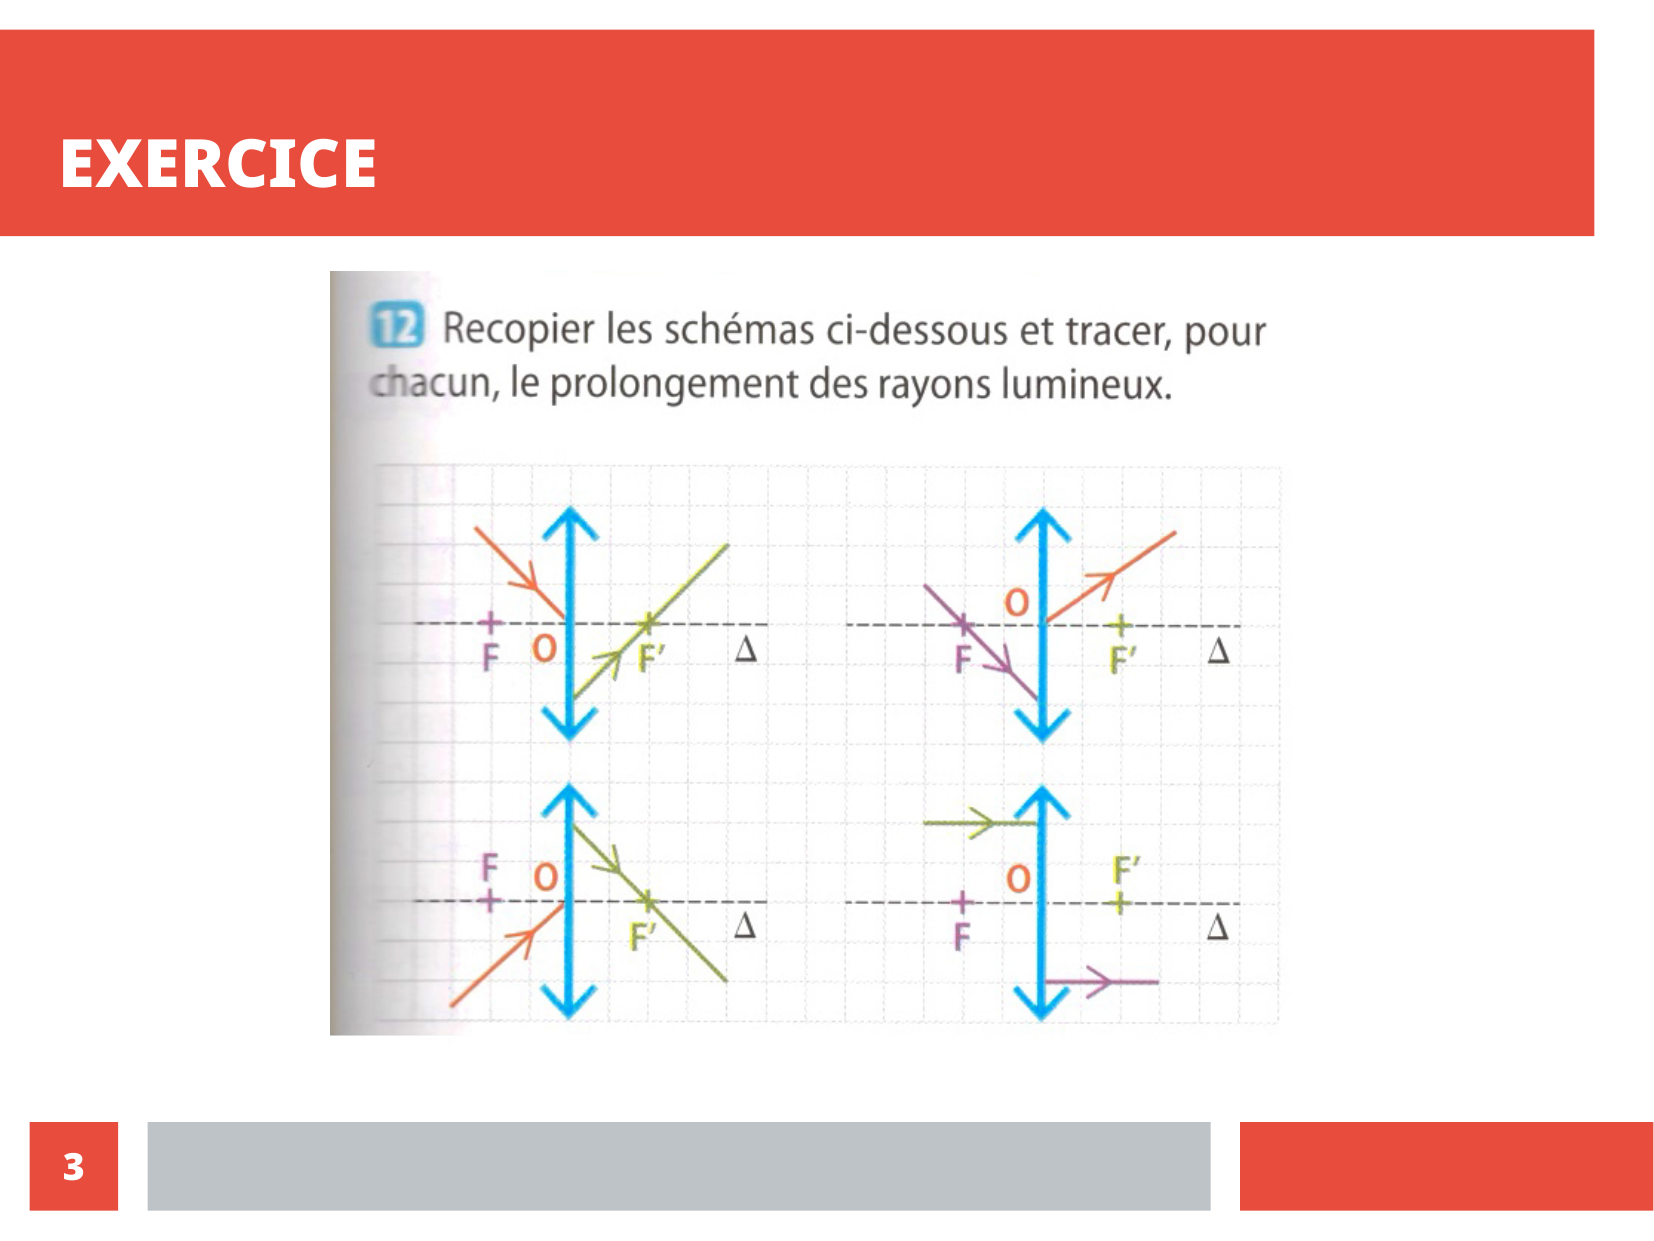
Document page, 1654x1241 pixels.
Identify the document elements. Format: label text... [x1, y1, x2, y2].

picture [330, 271, 1300, 1058]
title EXERCICE [59, 59, 1595, 207]
